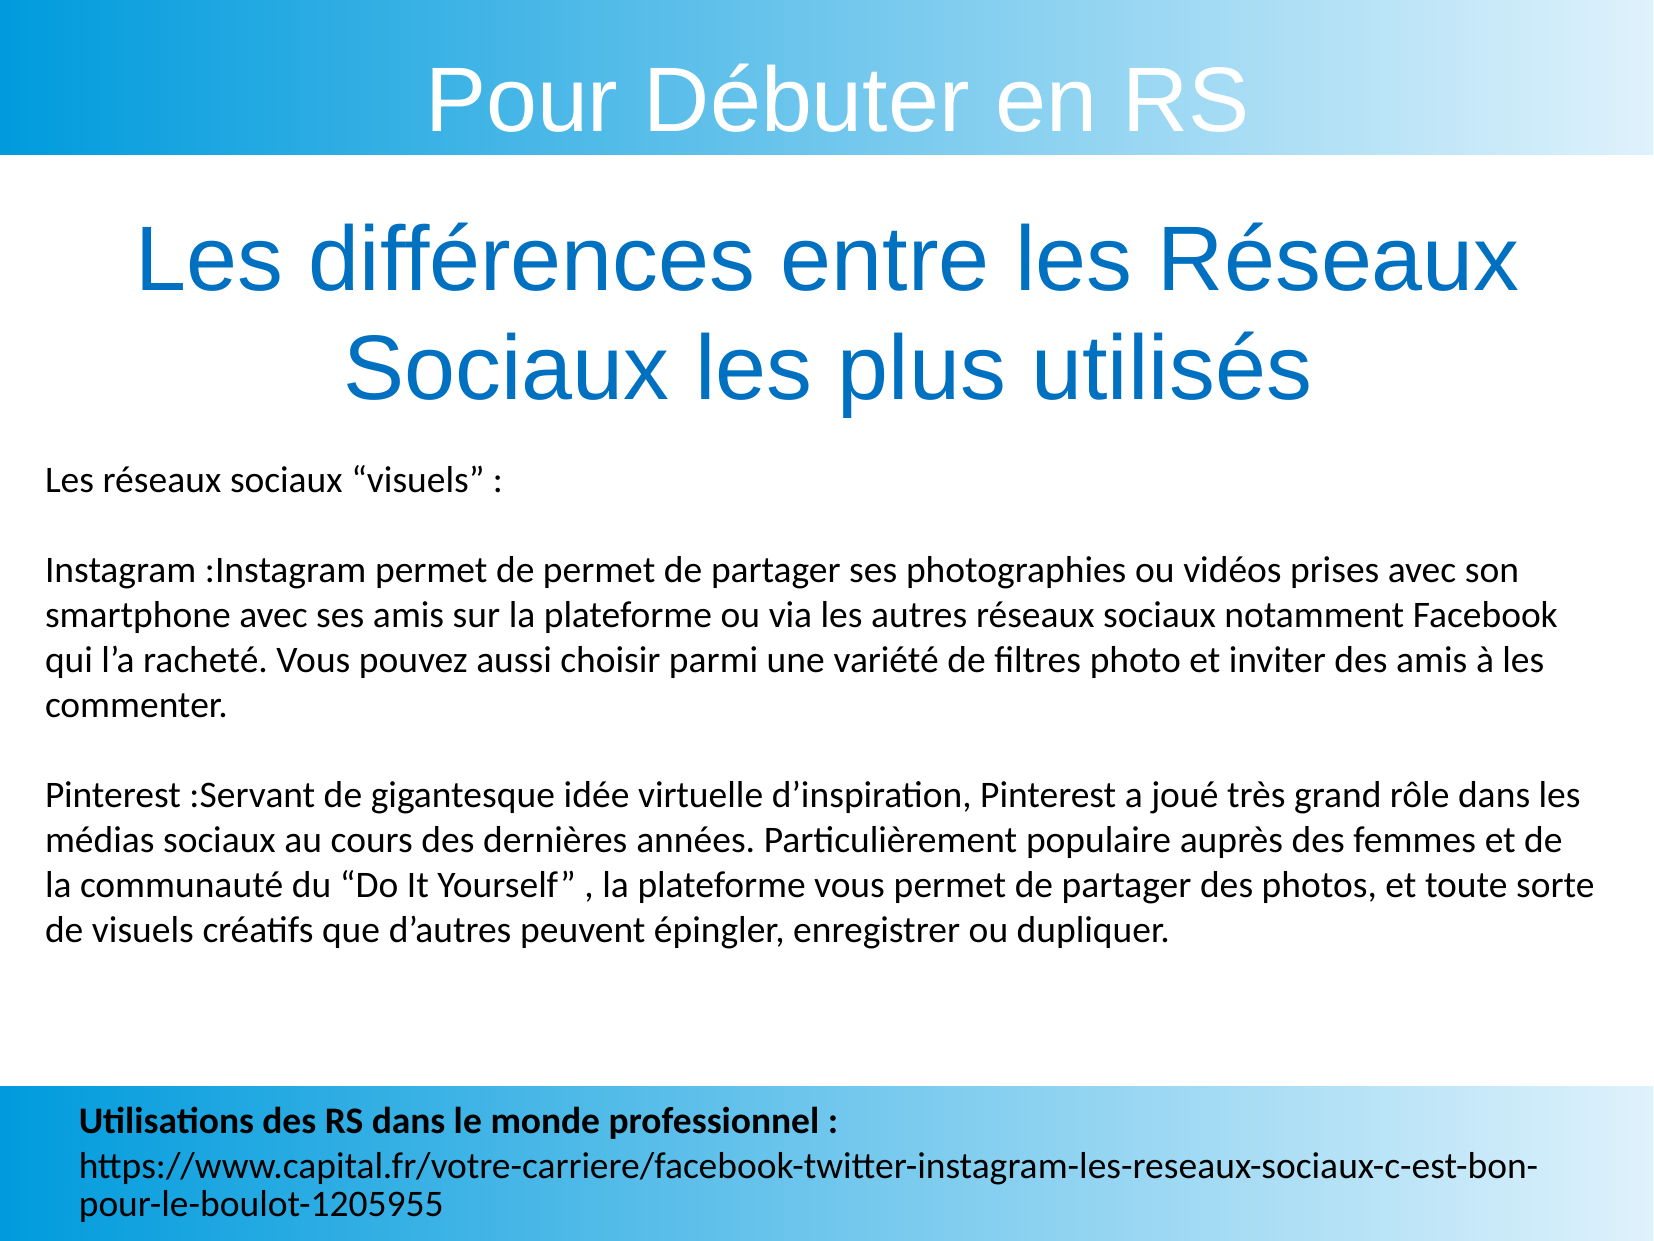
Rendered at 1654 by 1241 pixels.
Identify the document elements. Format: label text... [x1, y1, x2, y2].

text_box Les réseaux sociaux “visuels” : Instagram : Instagram permet de permet de partager ses photographies ou vidéos prises avec son smartphone avec ses amis sur la plateforme ou via les autres réseaux sociaux notamment Facebook qui l’a racheté. Vous pouvez aussi choisir parmi une variété de filtres photo et inviter des amis à les commenter. Pinterest : Servant de gigantesque idée virtuelle d’inspiration, Pinterest a joué très grand rôle dans les médias sociaux au cours des dernières années. Particulièrement populaire auprès des femmes et de la communauté du “Do It Yourself” , la plateforme vous permet de partager des photos, et toute sorte de visuels créatifs que d’autres peuvent épingler, enregistrer ou dupliquer. [30, 447, 1611, 1100]
text_box Utilisations des RS dans le monde professionnel : https://www.capital.fr/votre-carriere/facebook-twitter-instagram-les-reseaux-sociaux-c-est-bon-pour-le-boulot-1205955 [64, 1089, 1568, 1194]
text_box Pour Débuter en RS [94, 20, 1583, 170]
text_box Les différences entre les Réseaux Sociaux les plus utilisés [64, 191, 1594, 426]
